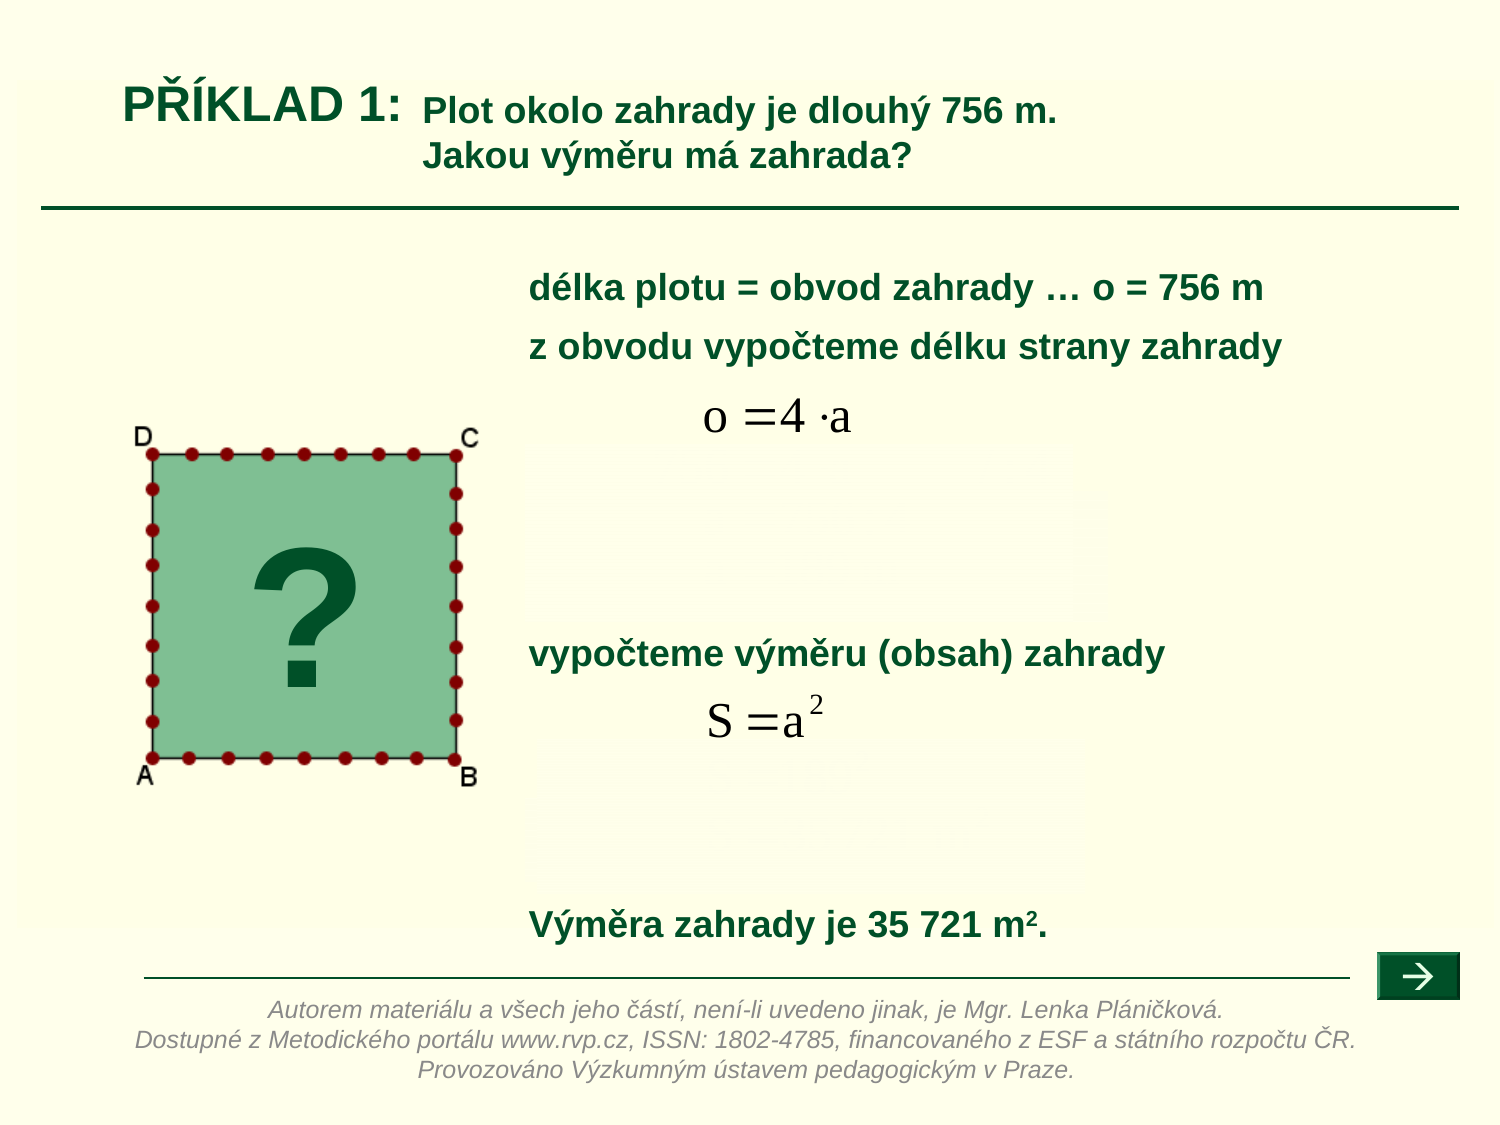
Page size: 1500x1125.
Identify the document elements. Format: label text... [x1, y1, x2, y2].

title PŘÍKLAD 1: [106, 54, 420, 149]
text_box z obvodu vypočteme délku strany zahrady [513, 314, 1435, 375]
text_box Autorem materiálu a všech jeho částí, není-li uvedeno jinak, je Mgr. Lenka Pláničková. Dostupné z Metodického portálu www.rvp.cz, ISSN: 1802-4785, financovaného z ESF a státního rozpočtu ČR. Provozováno Výzkumným ústavem pedagogickým v Praze. [40, 997, 1454, 1080]
text_box Plot okolo zahrady je dlouhý 756 m. Jakou výměru má zahrada? [407, 78, 1424, 184]
text_box délka plotu = obvod zahrady … o = 756 m [513, 255, 1371, 314]
text_box Výměra zahrady je 35 721 m2. [513, 892, 1371, 953]
chart [701, 680, 999, 739]
text_box ? [230, 479, 397, 736]
picture [17, 80, 1494, 928]
text_box  [1381, 956, 1456, 996]
chart [645, 385, 1058, 444]
text_box vypočteme výměru (obsah) zahrady [513, 621, 1371, 683]
